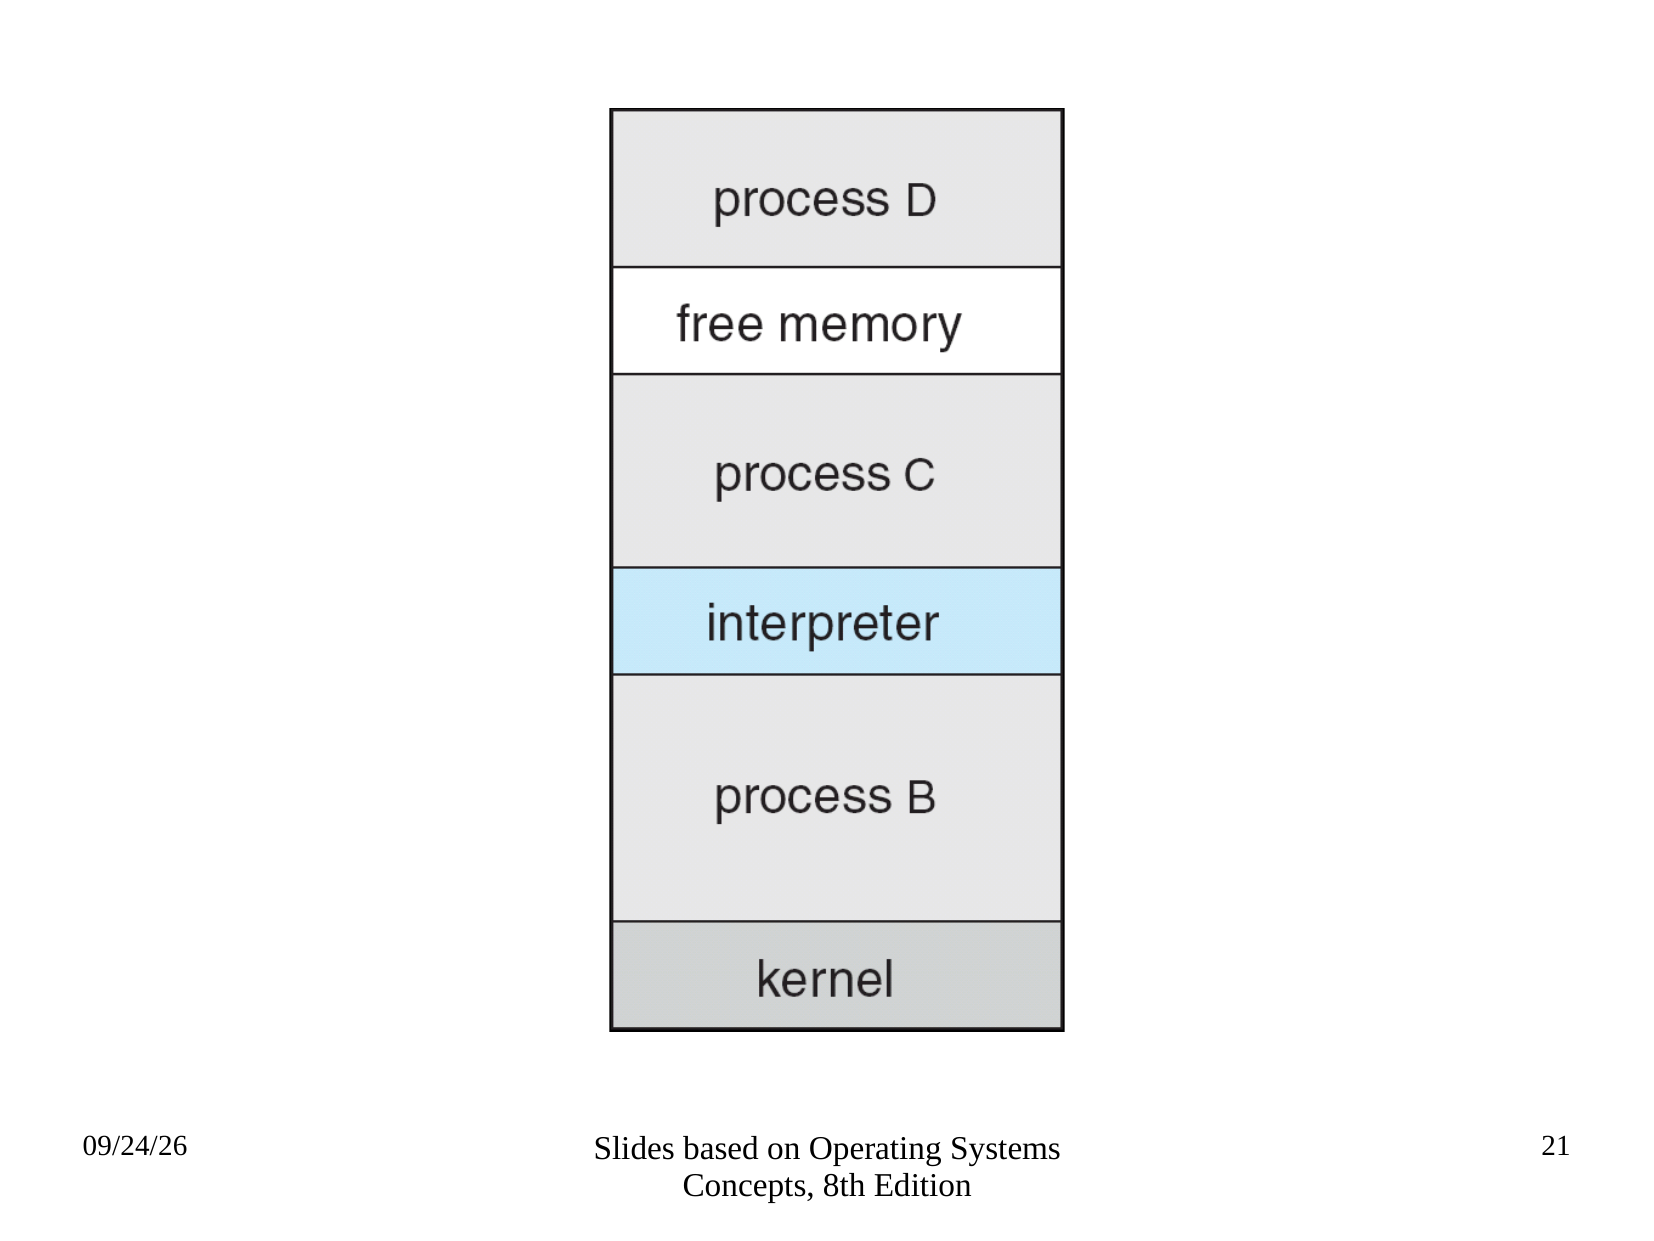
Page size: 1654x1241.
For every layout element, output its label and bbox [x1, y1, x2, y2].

picture [609, 108, 1065, 1032]
